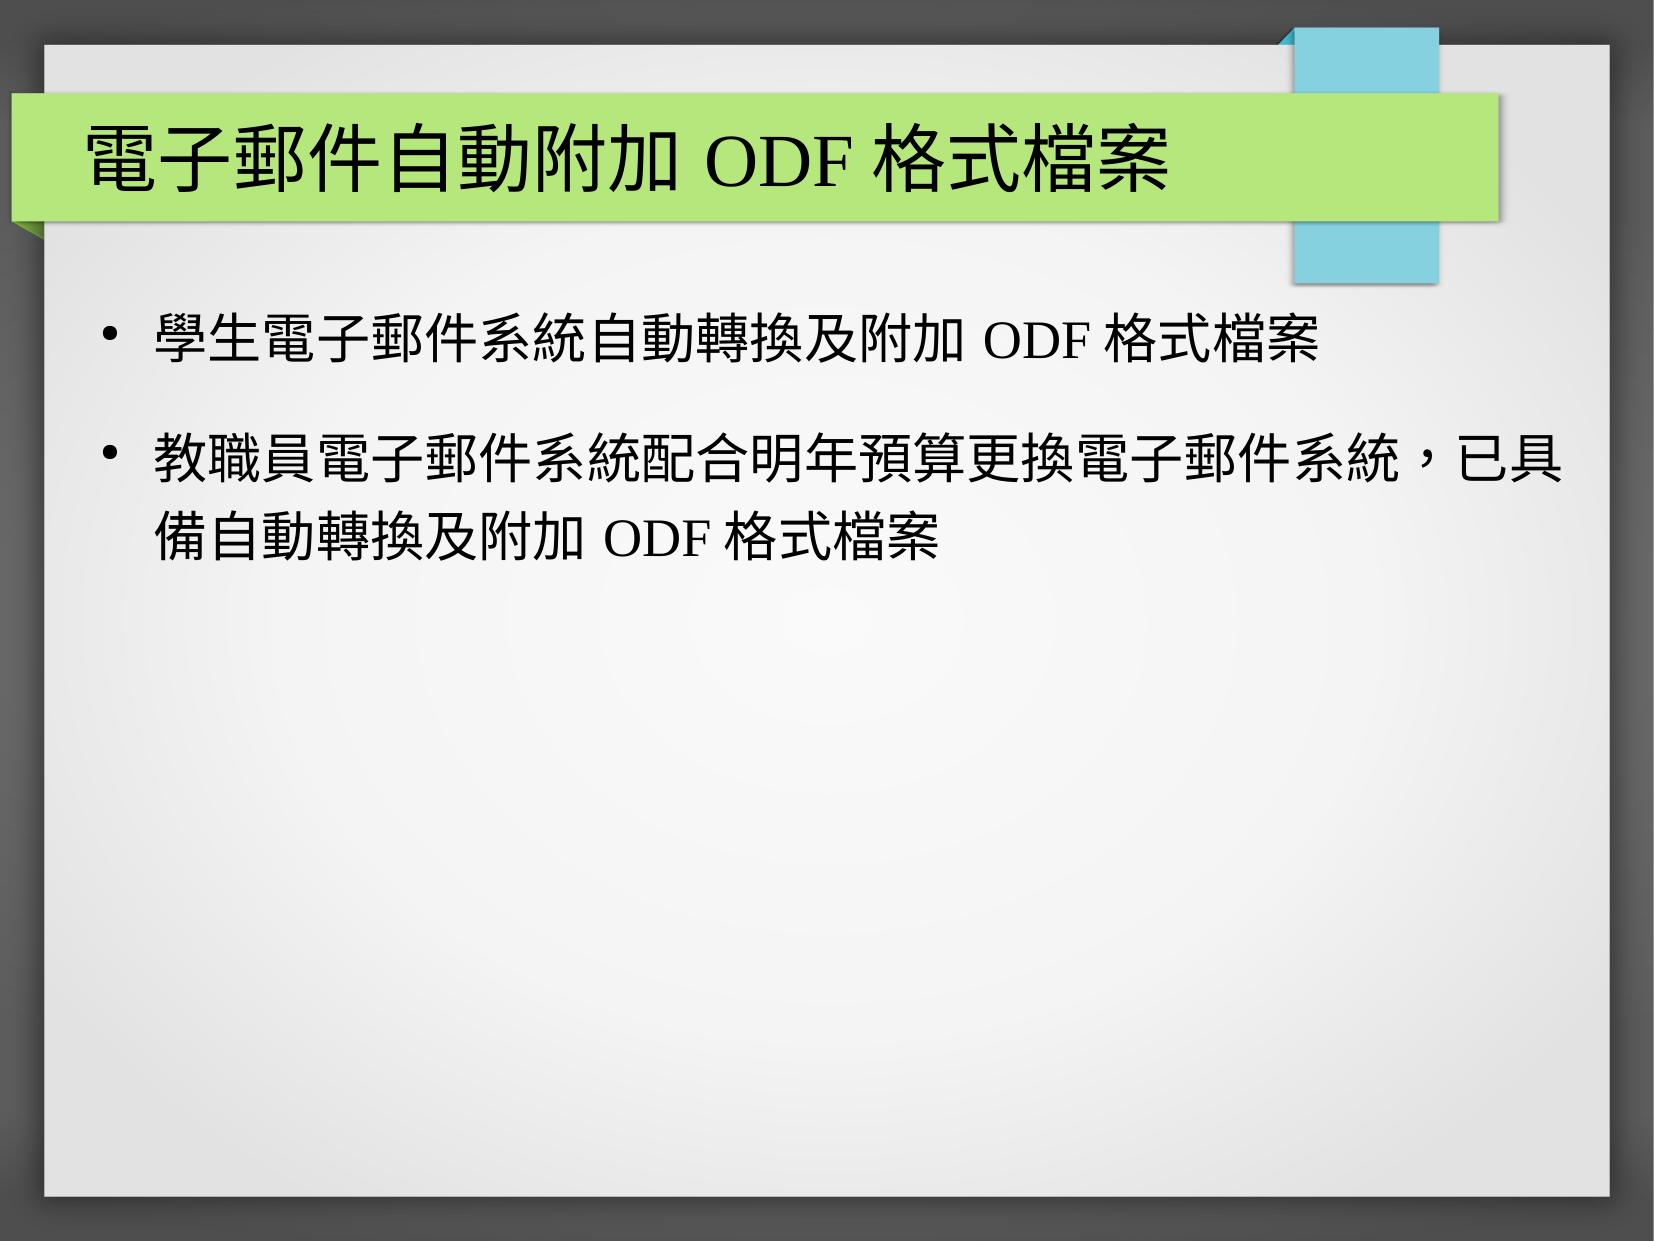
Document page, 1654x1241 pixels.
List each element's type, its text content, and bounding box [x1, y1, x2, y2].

picture [0, 0, 1654, 1241]
list 學生電子郵件系統自動轉換及附加ODF格式檔案 教職員電子郵件系統配合明年預算更換電子郵件系統，已具備自動轉換及附加ODF格式檔案 [82, 295, 1571, 1015]
title 電子郵件自動附加ODF格式檔案 [82, 94, 1264, 213]
